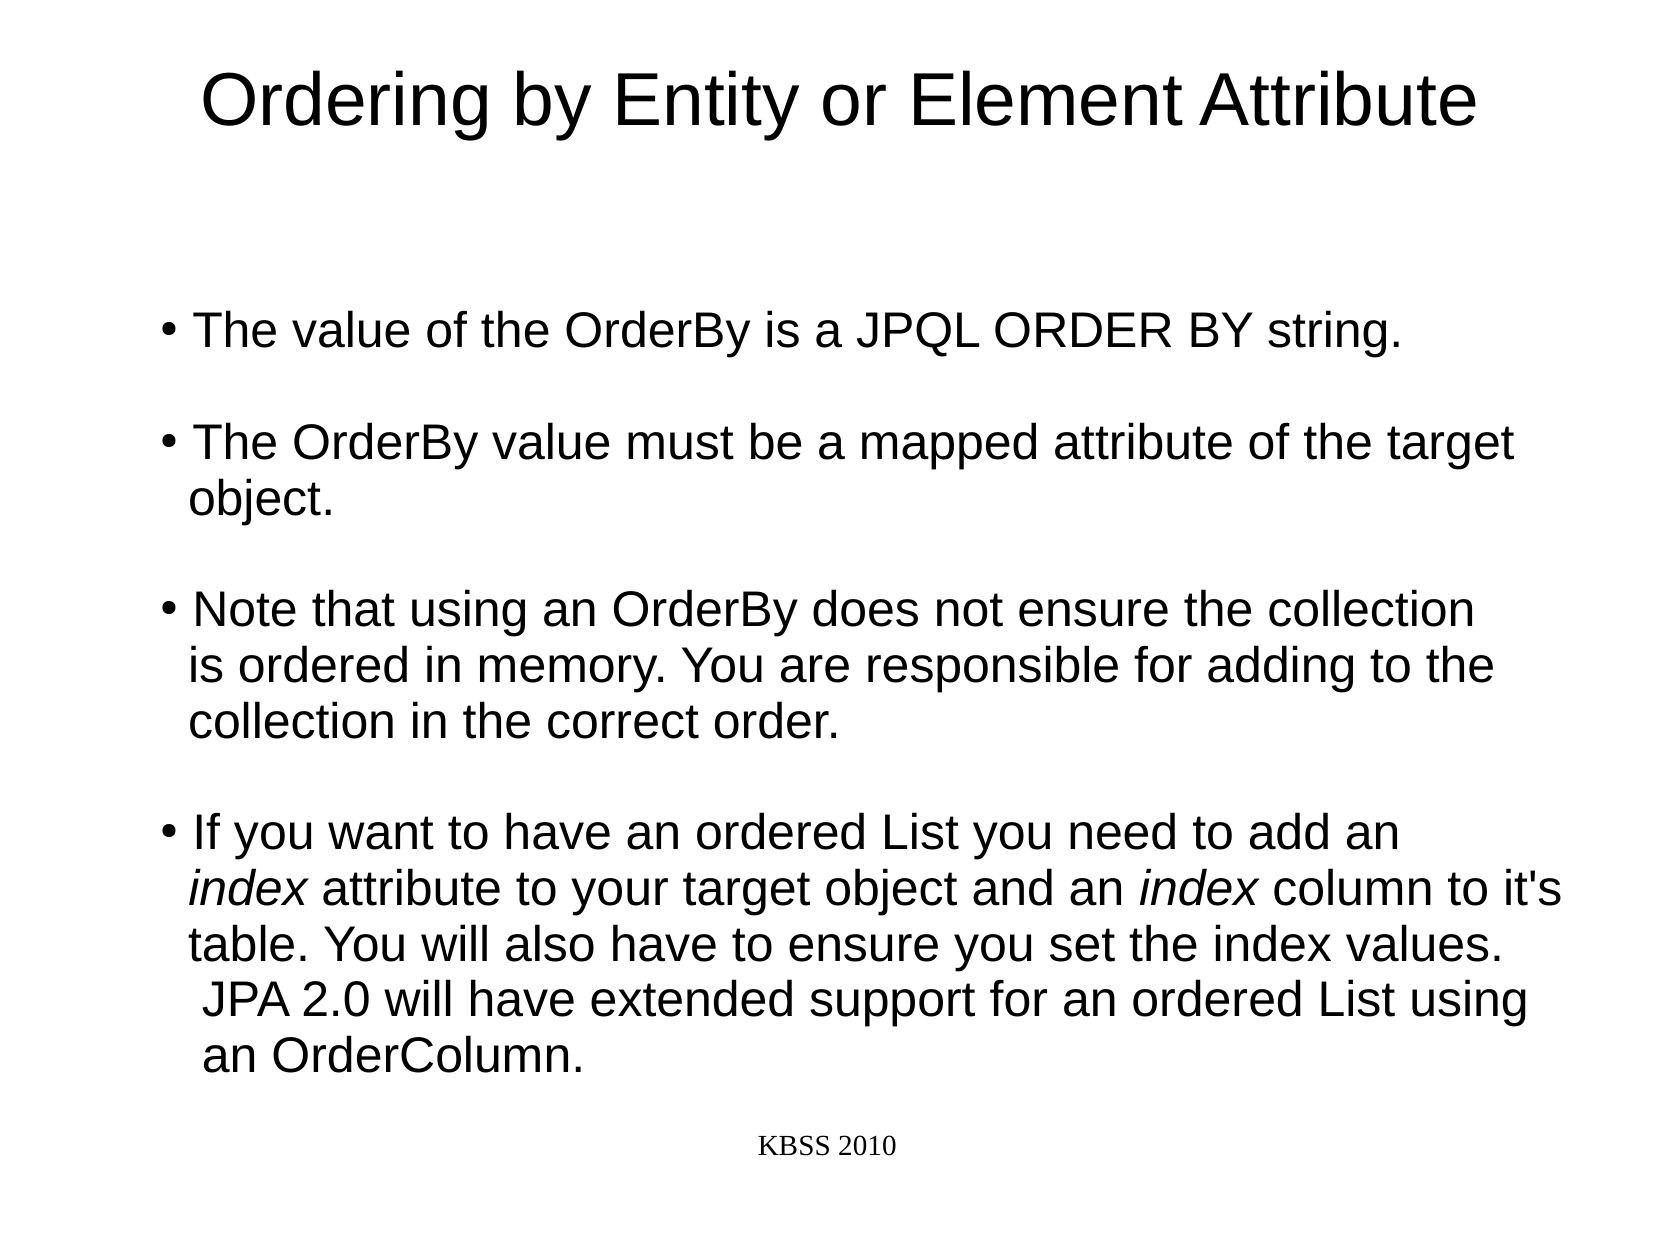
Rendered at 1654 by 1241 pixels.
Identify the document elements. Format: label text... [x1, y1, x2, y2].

text_box The value of the OrderBy is a JPQL ORDER BY string. The OrderBy value must be a mapped attribute of the target object. Note that using an OrderBy does not ensure the collection is ordered in memory. You are responsible for adding to the collection in the correct order. If you want to have an ordered List you need to add an index attribute to your target object and an index column to it's table. You will also have to ensure you set the index values. JPA 2.0 will have extended support for an ordered List using an OrderColumn. [145, 295, 1592, 1091]
title Ordering by Entity or Element Attribute [82, 3, 1571, 196]
